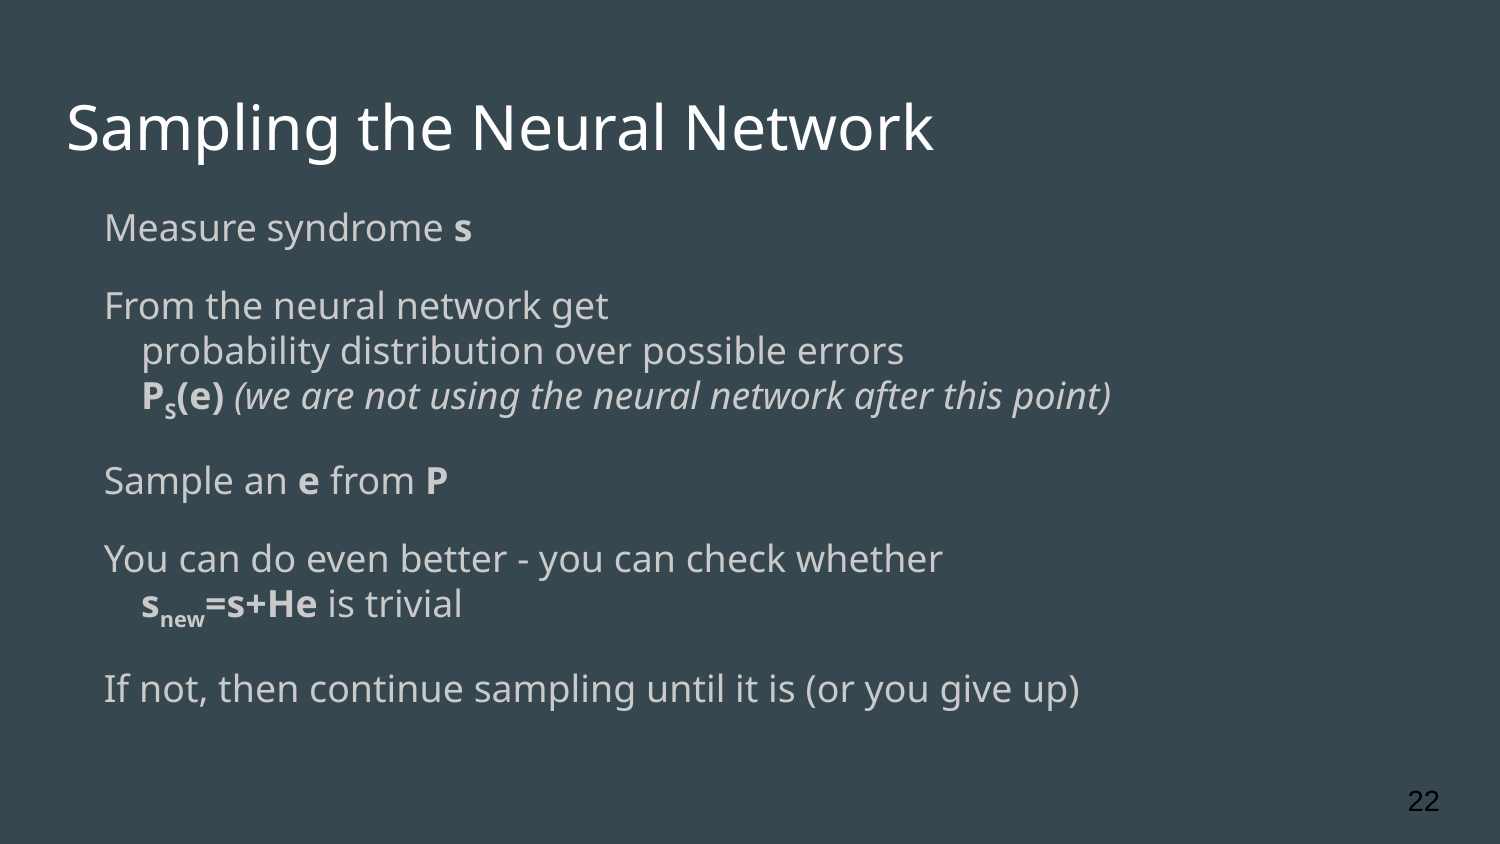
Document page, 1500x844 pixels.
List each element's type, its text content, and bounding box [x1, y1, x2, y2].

list Measure syndrome s From the neural network get probability distribution over possible errors PS(e) (we are not using the neural network after this point) Sample an e from P You can do even better - you can check whether snew=s+He is trivial If not, then continue sampling until it is (or you give up) [51, 189, 1449, 750]
title Sampling the Neural Network [51, 72, 1449, 167]
slide_number <number> [1392, 767, 1483, 833]
